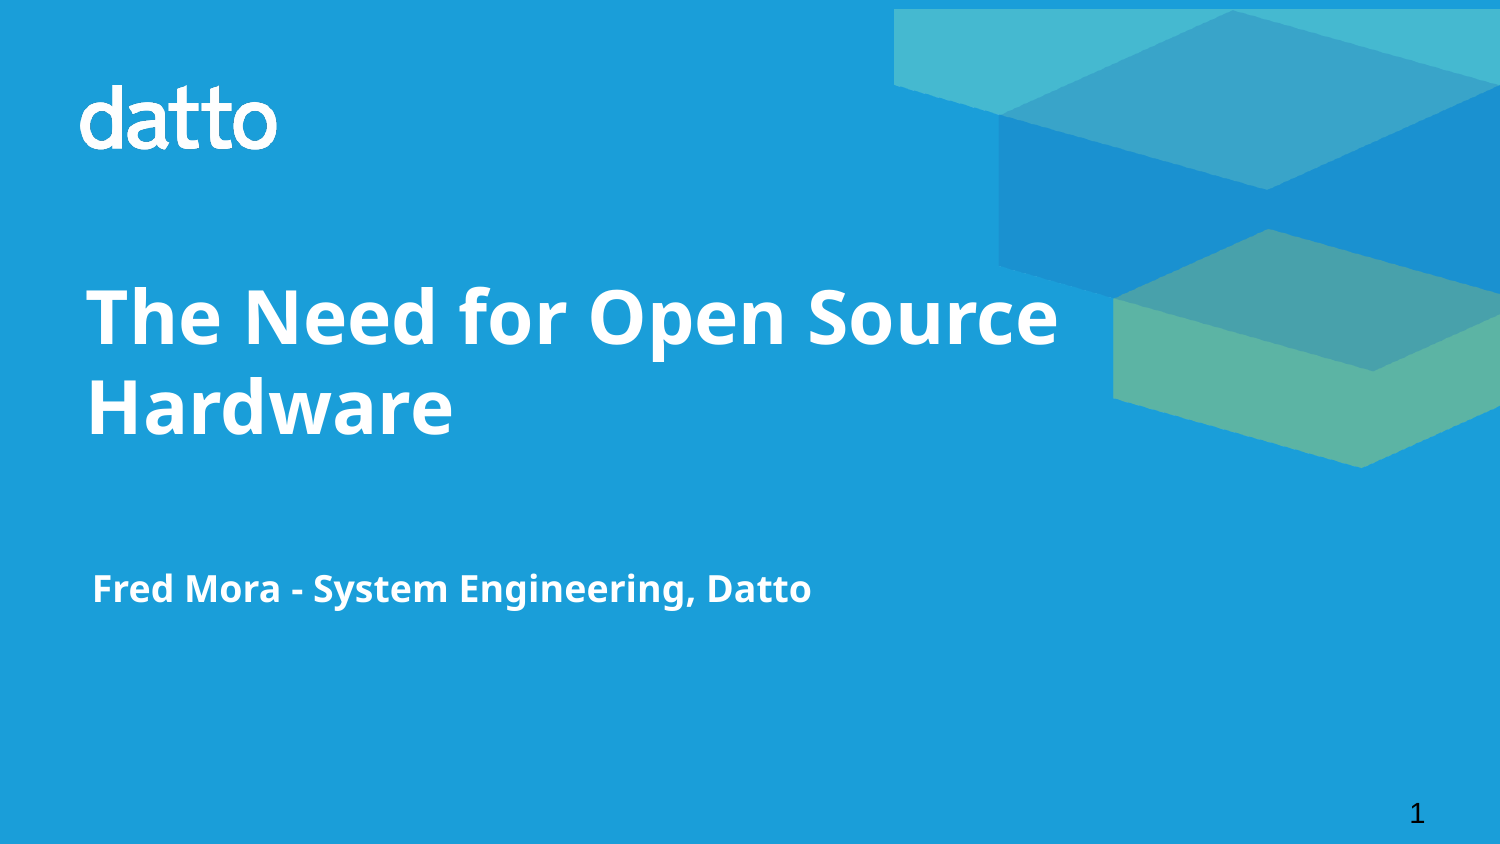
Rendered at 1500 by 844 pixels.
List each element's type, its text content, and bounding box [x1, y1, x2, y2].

picture [0, 9, 1500, 843]
subtitle Fred Mora - System Engineering, Datto [86, 559, 1173, 787]
slide_number <number> [1403, 779, 1494, 844]
title The Need for Open Source Hardware [80, 264, 1114, 539]
